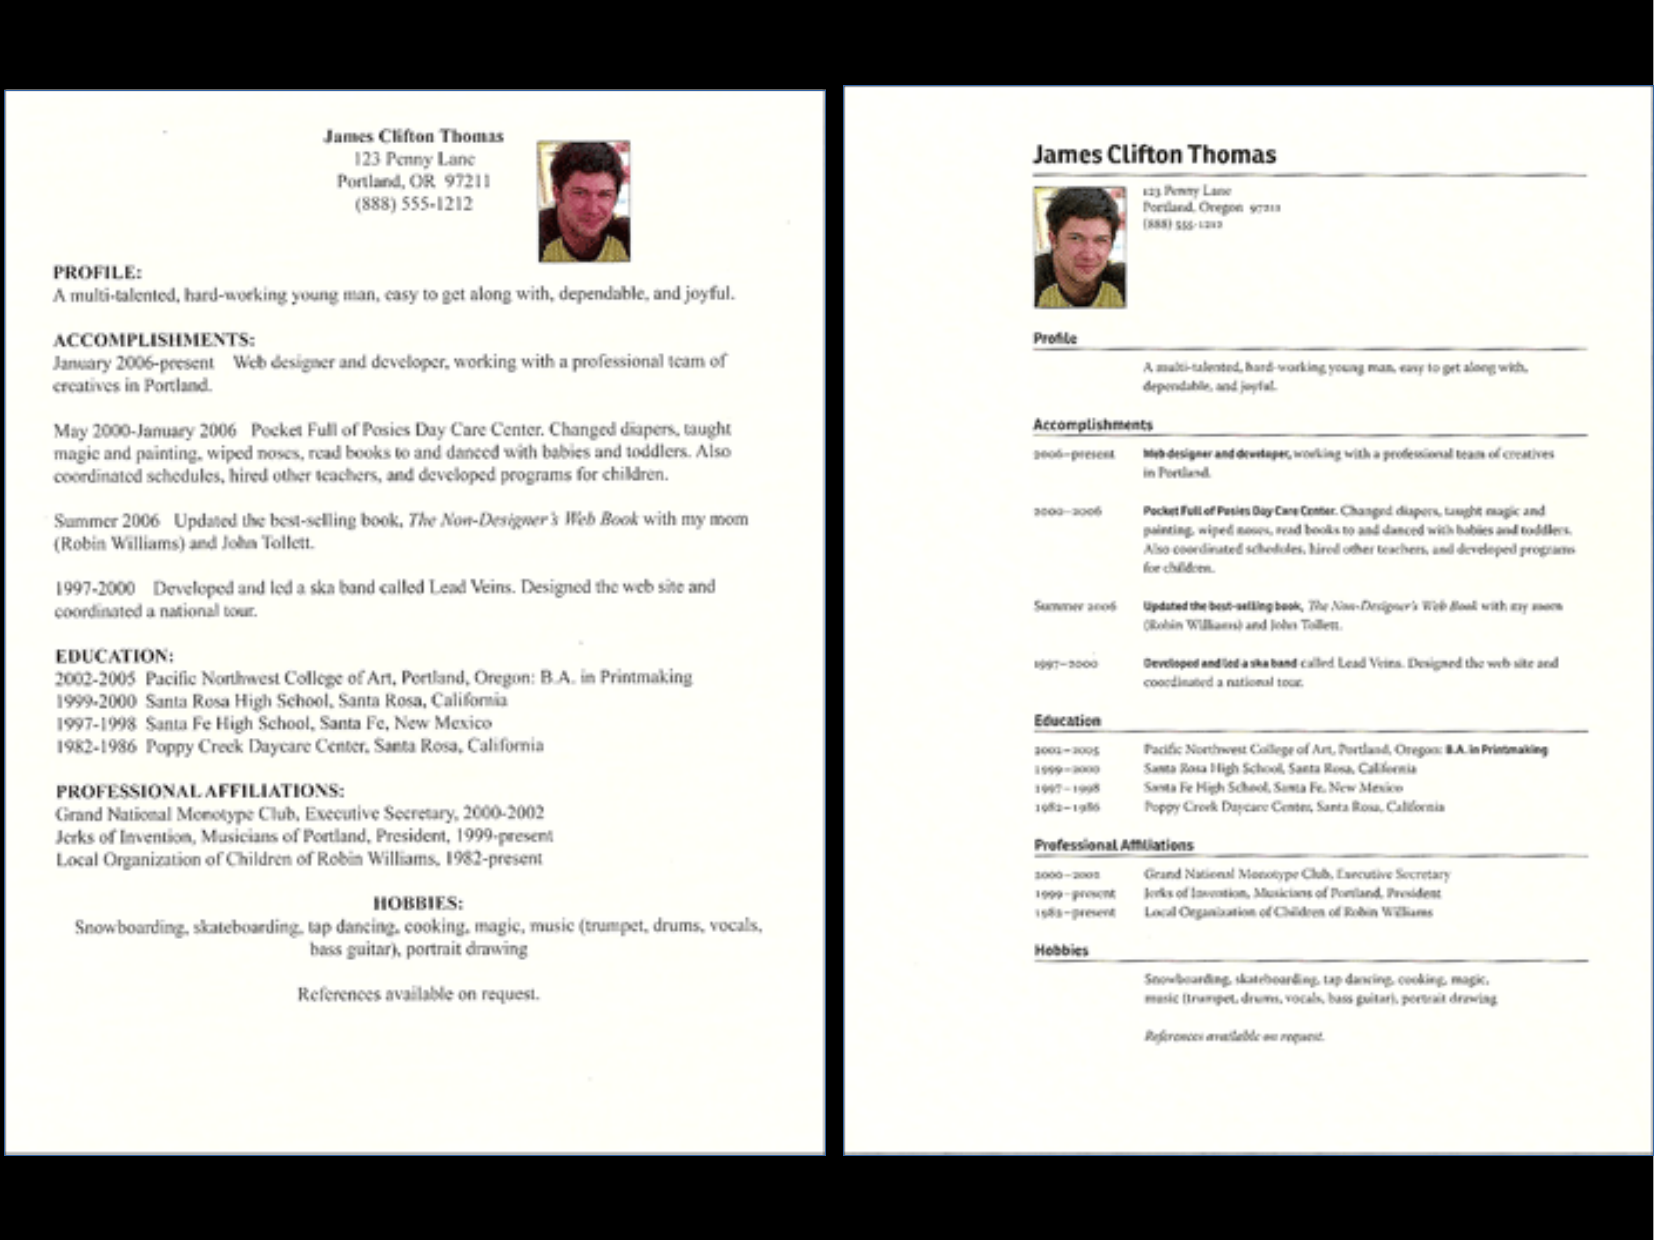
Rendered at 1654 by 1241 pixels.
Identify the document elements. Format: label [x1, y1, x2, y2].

picture [4, 89, 826, 1156]
picture [843, 85, 1654, 1156]
